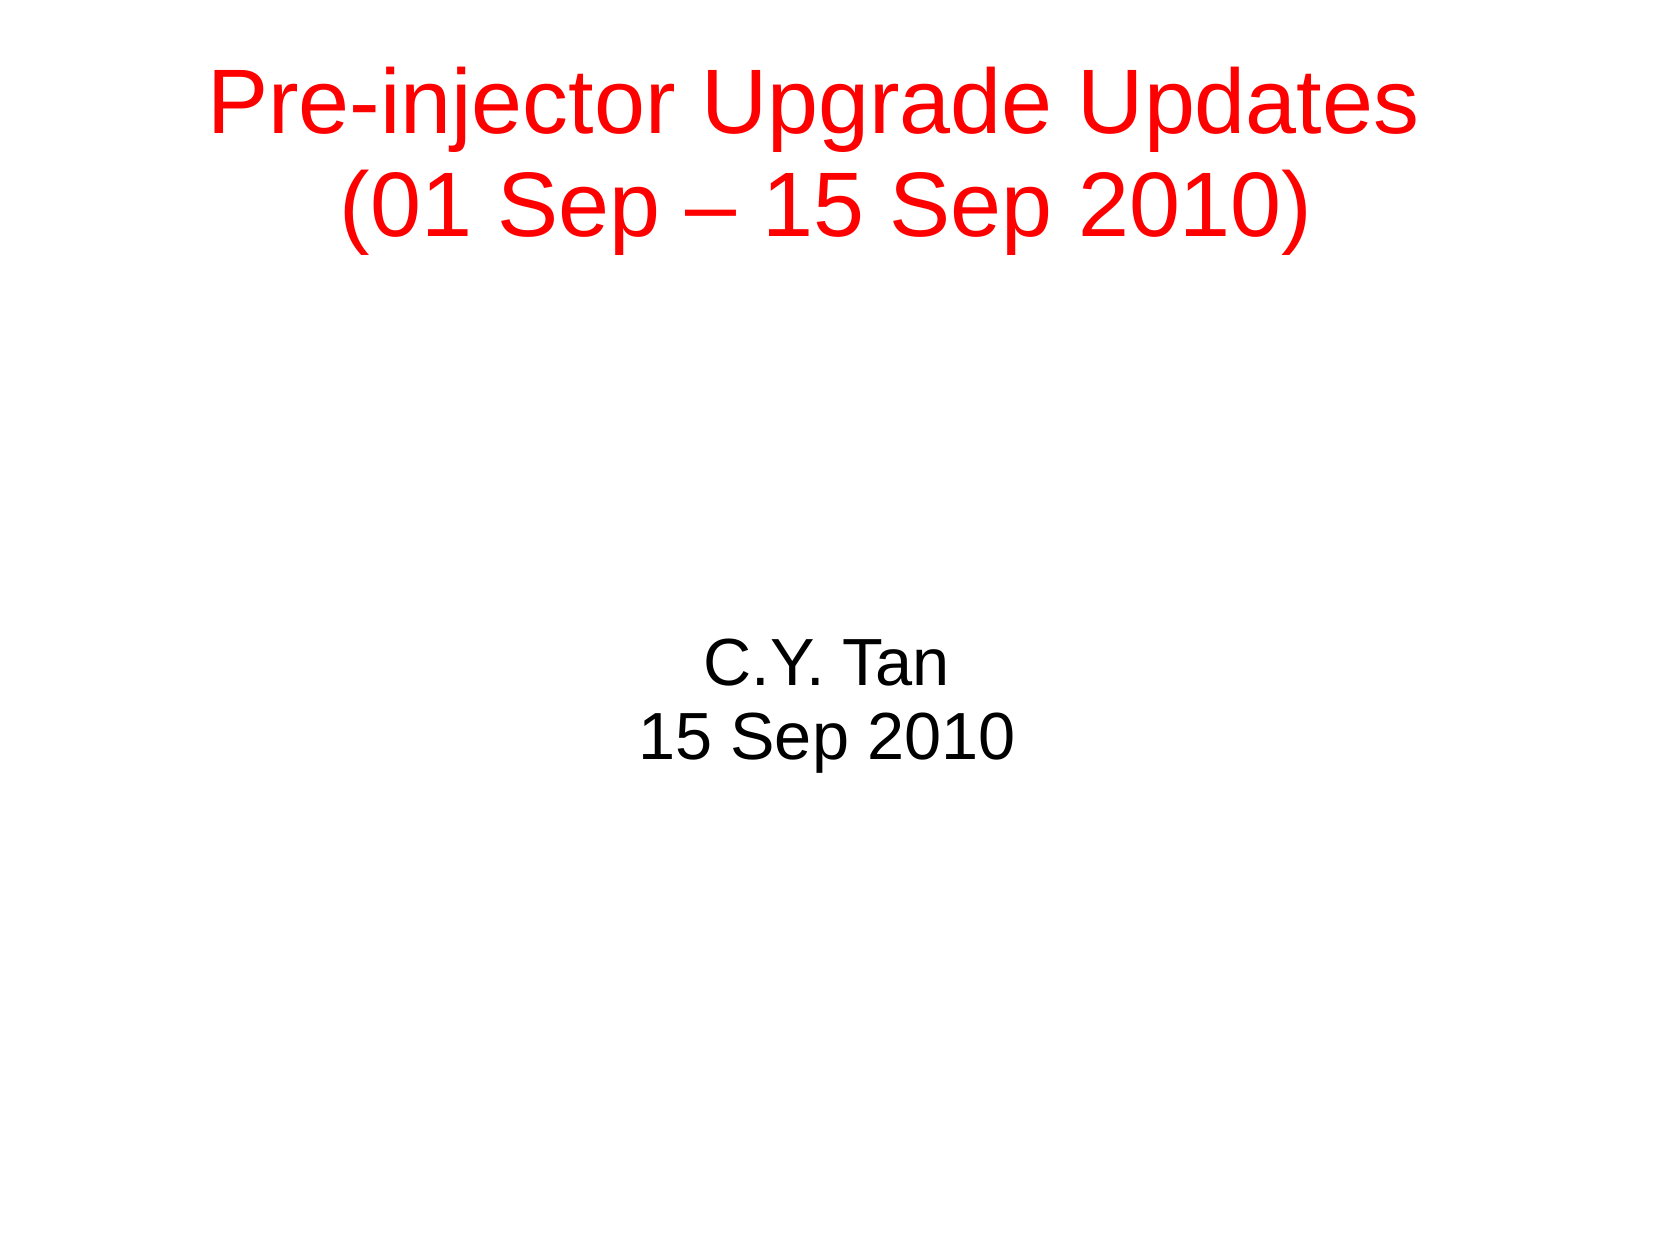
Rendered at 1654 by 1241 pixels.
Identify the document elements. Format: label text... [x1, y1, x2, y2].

title Pre-injector Upgrade Updates (01 Sep – 15 Sep 2010) [82, 50, 1571, 256]
subtitle C.Y. Tan 15 Sep 2010 [82, 297, 1571, 1102]
